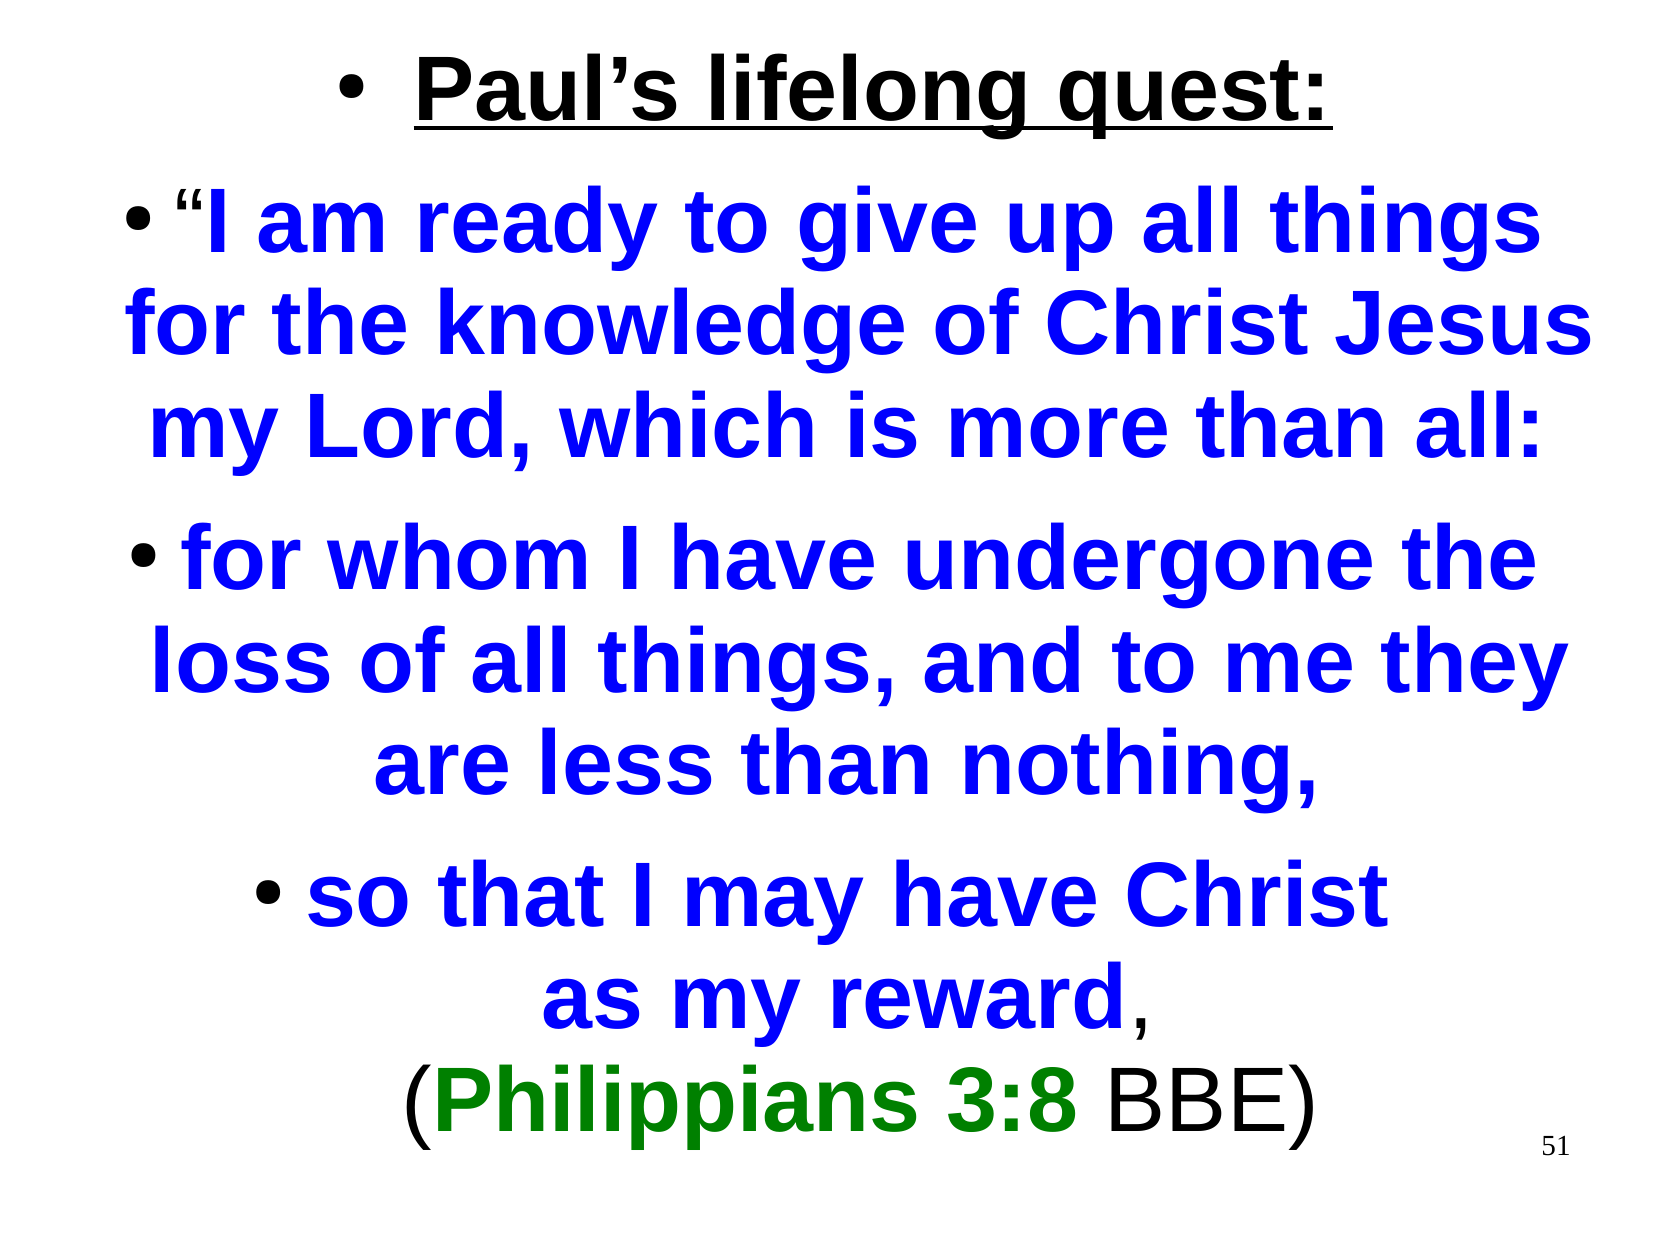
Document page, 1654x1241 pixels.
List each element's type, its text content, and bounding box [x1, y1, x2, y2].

list Paul’s lifelong quest: “I am ready to give up all things for the knowledge of Christ Jesus my Lord, which is more than all: for whom I have undergone the loss of all things, and to me they are less than nothing, so that I may have Christ as my reward, (Philippians 3:8 BBE) [37, 37, 1613, 1238]
